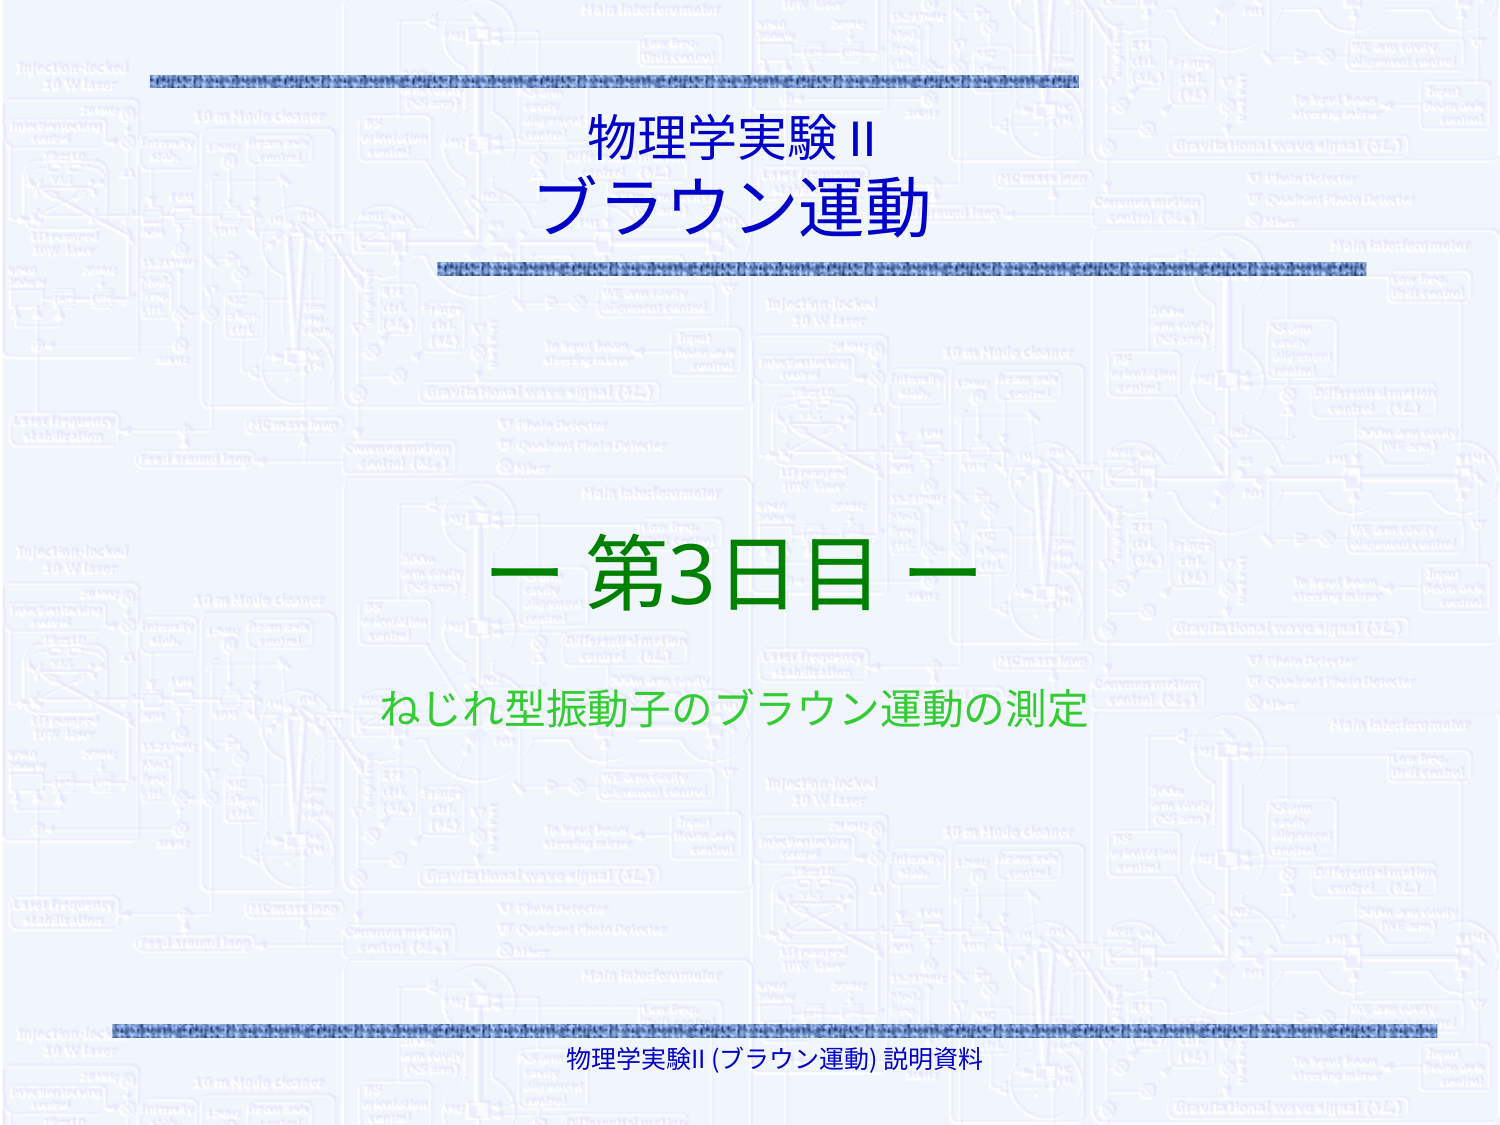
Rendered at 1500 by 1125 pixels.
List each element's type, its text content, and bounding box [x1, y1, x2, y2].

subtitle ー 第3日目 ー ねじれ型振動子のブラウン運動の測定 [187, 525, 1281, 742]
title 物理学実験 II ブラウン運動 [126, 98, 1338, 254]
picture [0, 0, 1500, 1125]
